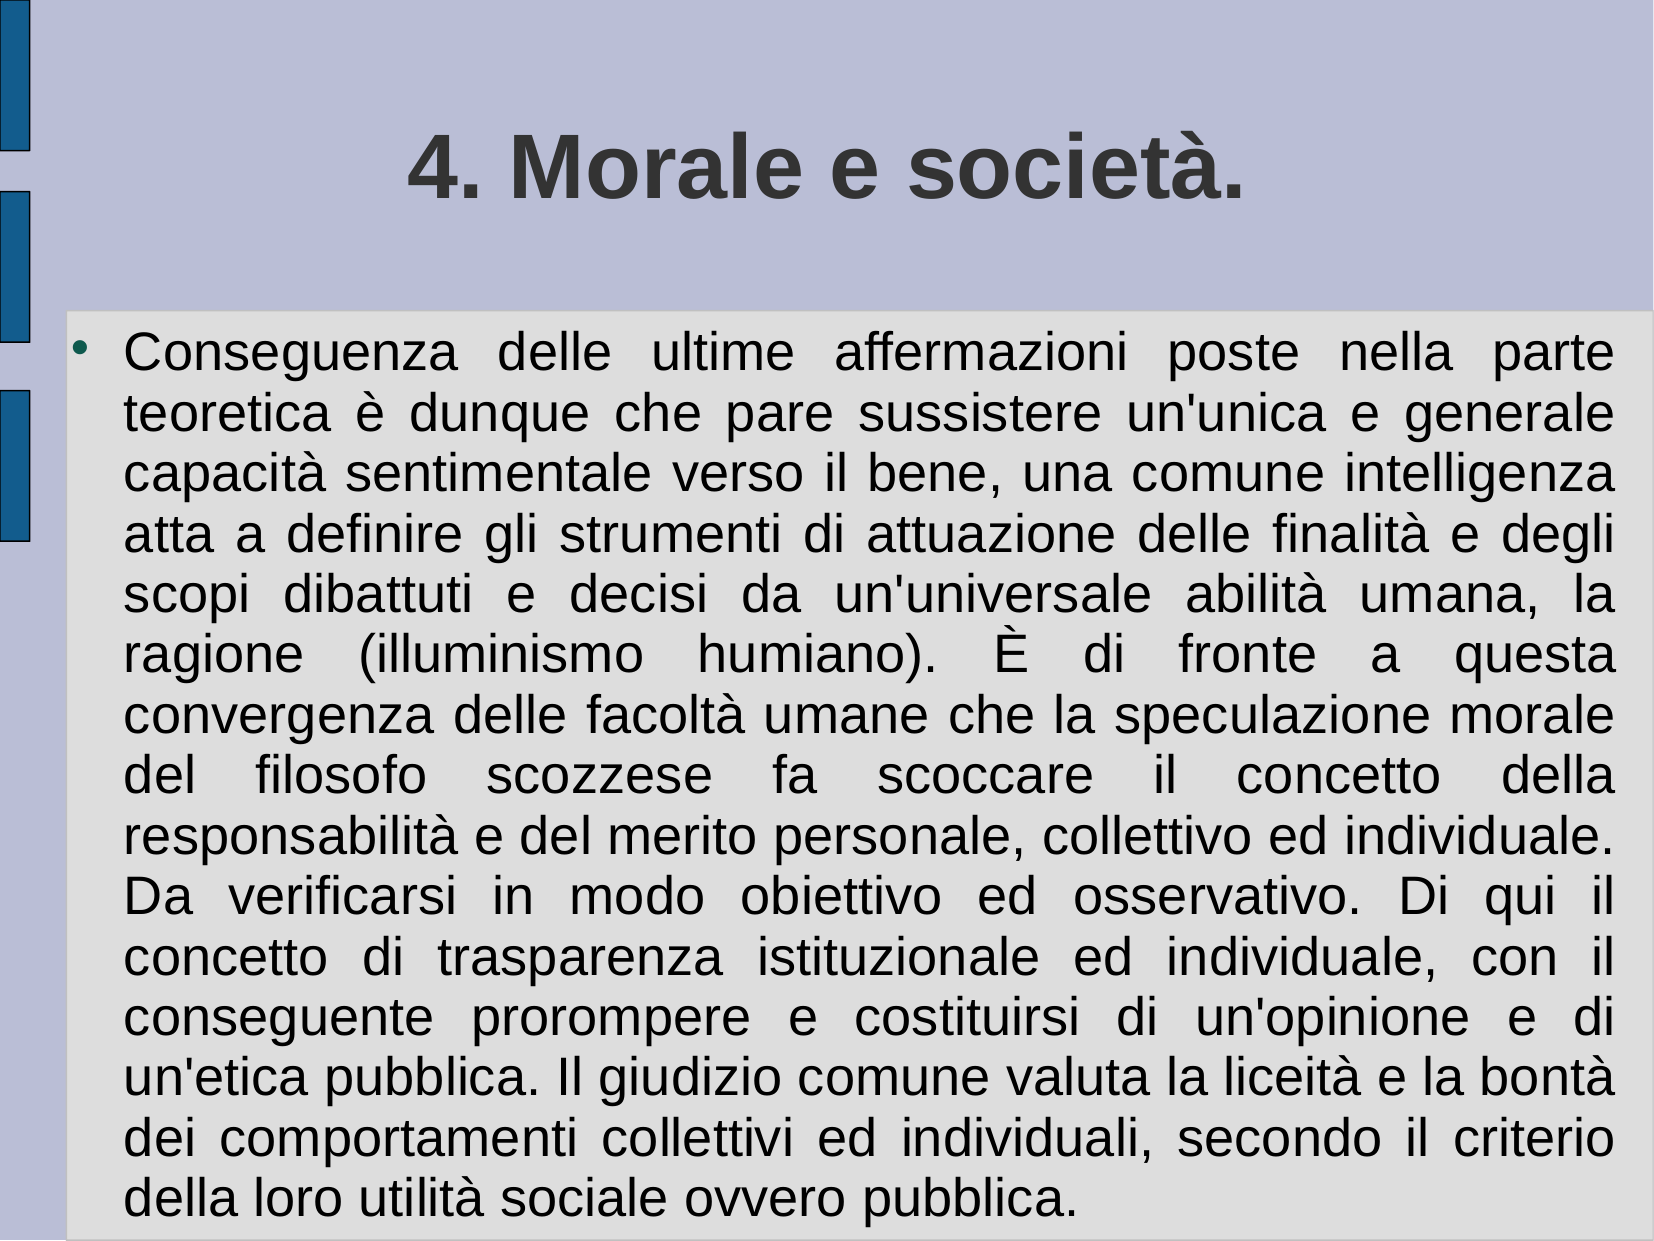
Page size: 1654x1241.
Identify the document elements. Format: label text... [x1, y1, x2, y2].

list Conseguenza delle ultime affermazioni poste nella parte teoretica è dunque che pare sussistere un'unica e generale capacità sentimentale verso il bene, una comune intelligenza atta a definire gli strumenti di attuazione delle finalità e degli scopi dibattuti e decisi da un'universale abilità umana, la ragione (illuminismo humiano). È di fronte a questa convergenza delle facoltà umane che la speculazione morale del filosofo scozzese fa scoccare il concetto della responsabilità e del merito personale, collettivo ed individuale. Da verificarsi in modo obiettivo ed osservativo. Di qui il concetto di trasparenza istituzionale ed individuale, con il conseguente prorompere e costituirsi di un'opinione e di un'etica pubblica. Il giudizio comune valuta la liceità e la bontà dei comportamenti collettivi ed individuali, secondo il criterio della loro utilità sociale ovvero pubblica. [53, 318, 1618, 1229]
title 4. Morale e società. [121, 61, 1534, 269]
